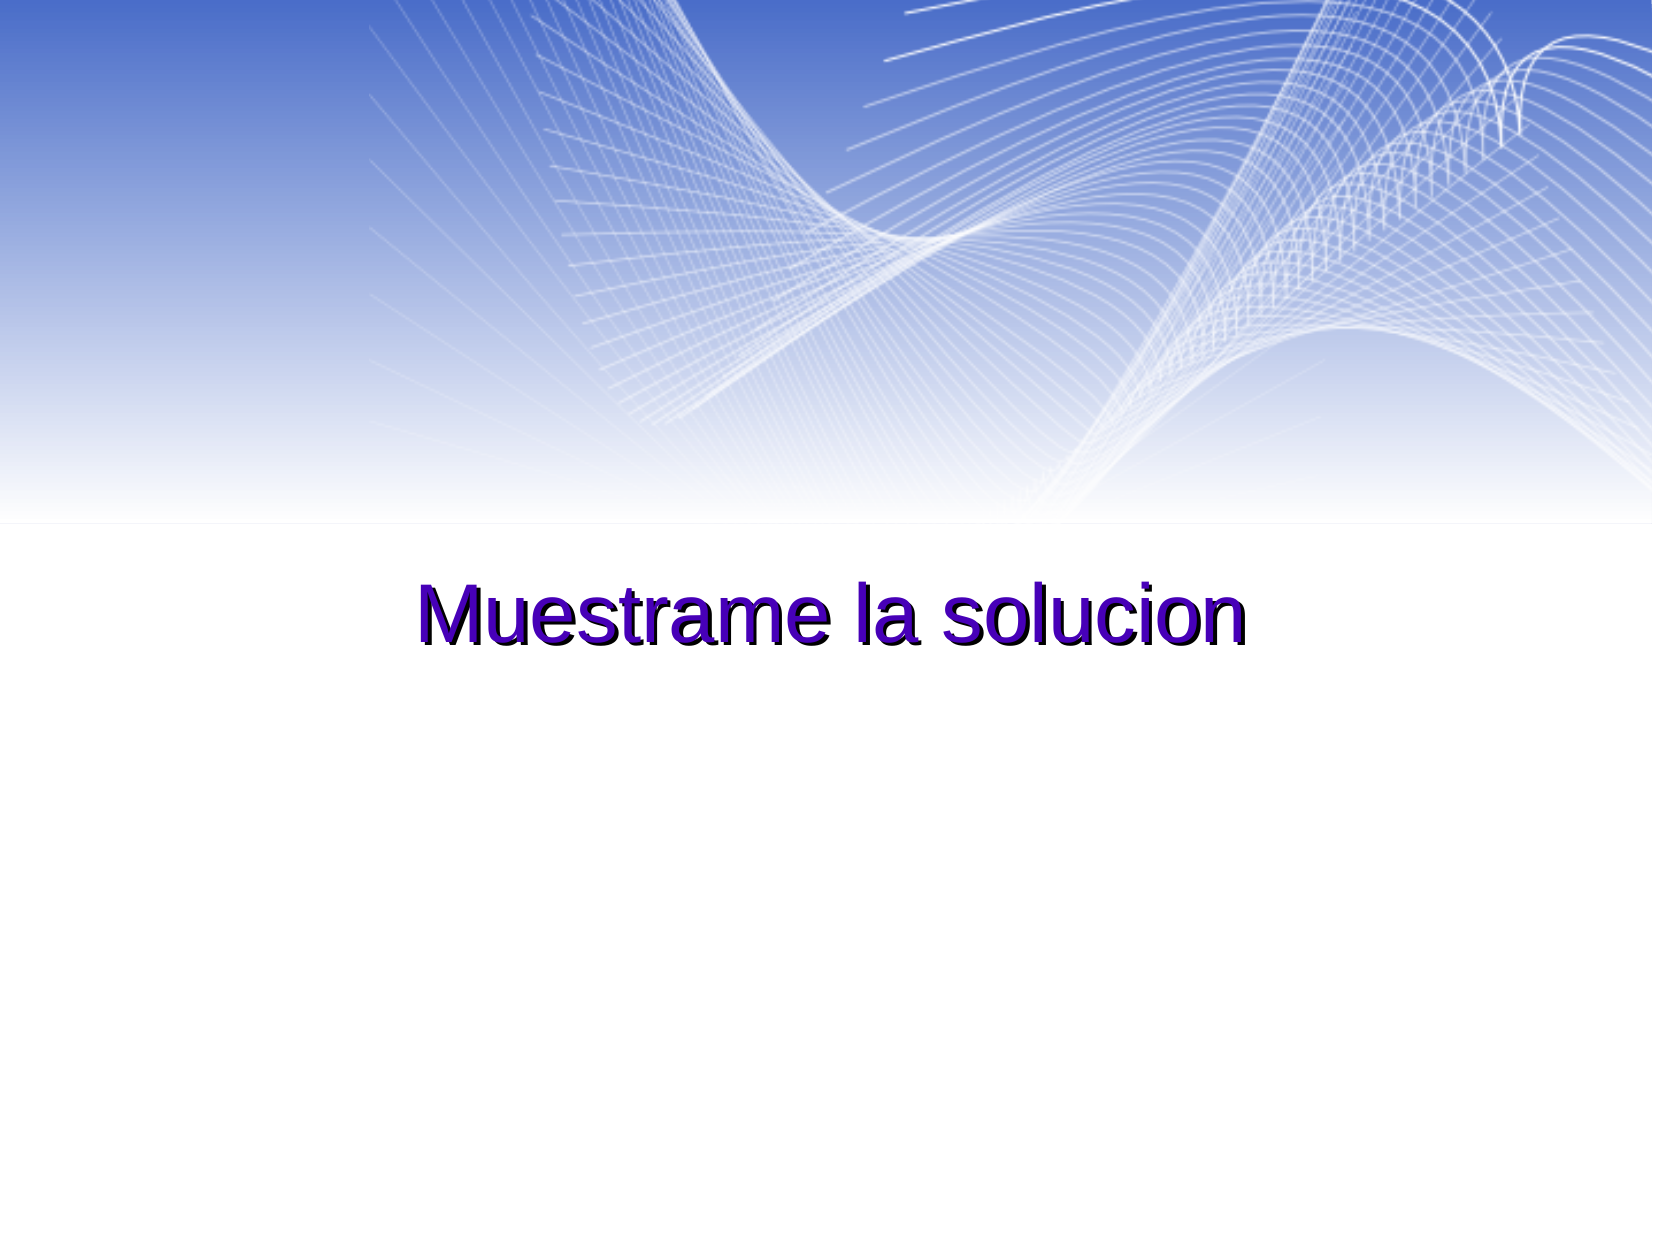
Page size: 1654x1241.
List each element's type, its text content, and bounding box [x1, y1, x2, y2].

picture [369, 0, 1654, 1126]
title Muestrame la solucion [87, 514, 1576, 713]
